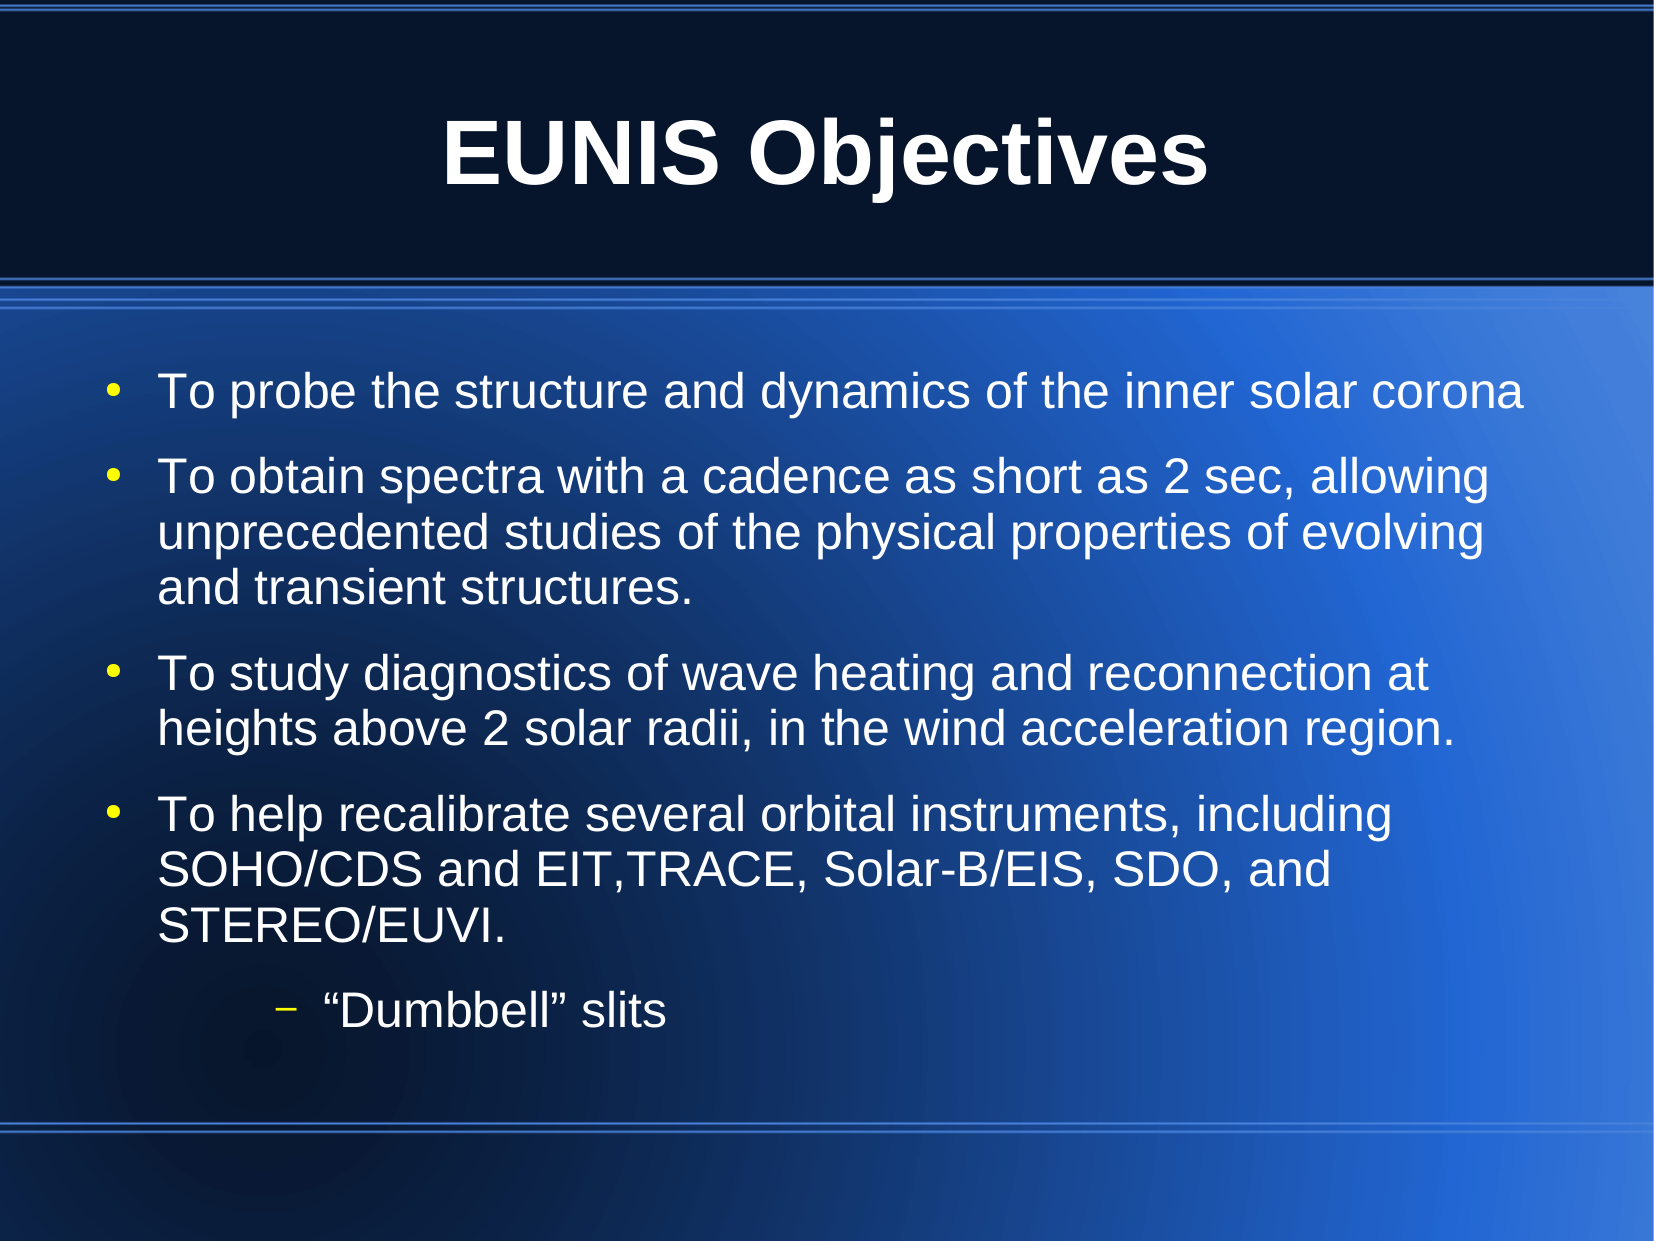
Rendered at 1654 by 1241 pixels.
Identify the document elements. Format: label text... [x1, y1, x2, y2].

title EUNIS Objectives [82, 49, 1571, 257]
list To probe the structure and dynamics of the inner solar corona To obtain spectra with a cadence as short as 2 sec, allowing unprecedented studies of the physical properties of evolving and transient structures. To study diagnostics of wave heating and reconnection at heights above 2 solar radii, in the wind acceleration region. To help recalibrate several orbital instruments, including SOHO/CDS and EIT,TRACE, Solar-B/EIS, SDO, and STEREO/EUVI. “Dumbbell” slits [86, 362, 1576, 1051]
picture [0, 0, 1654, 1241]
